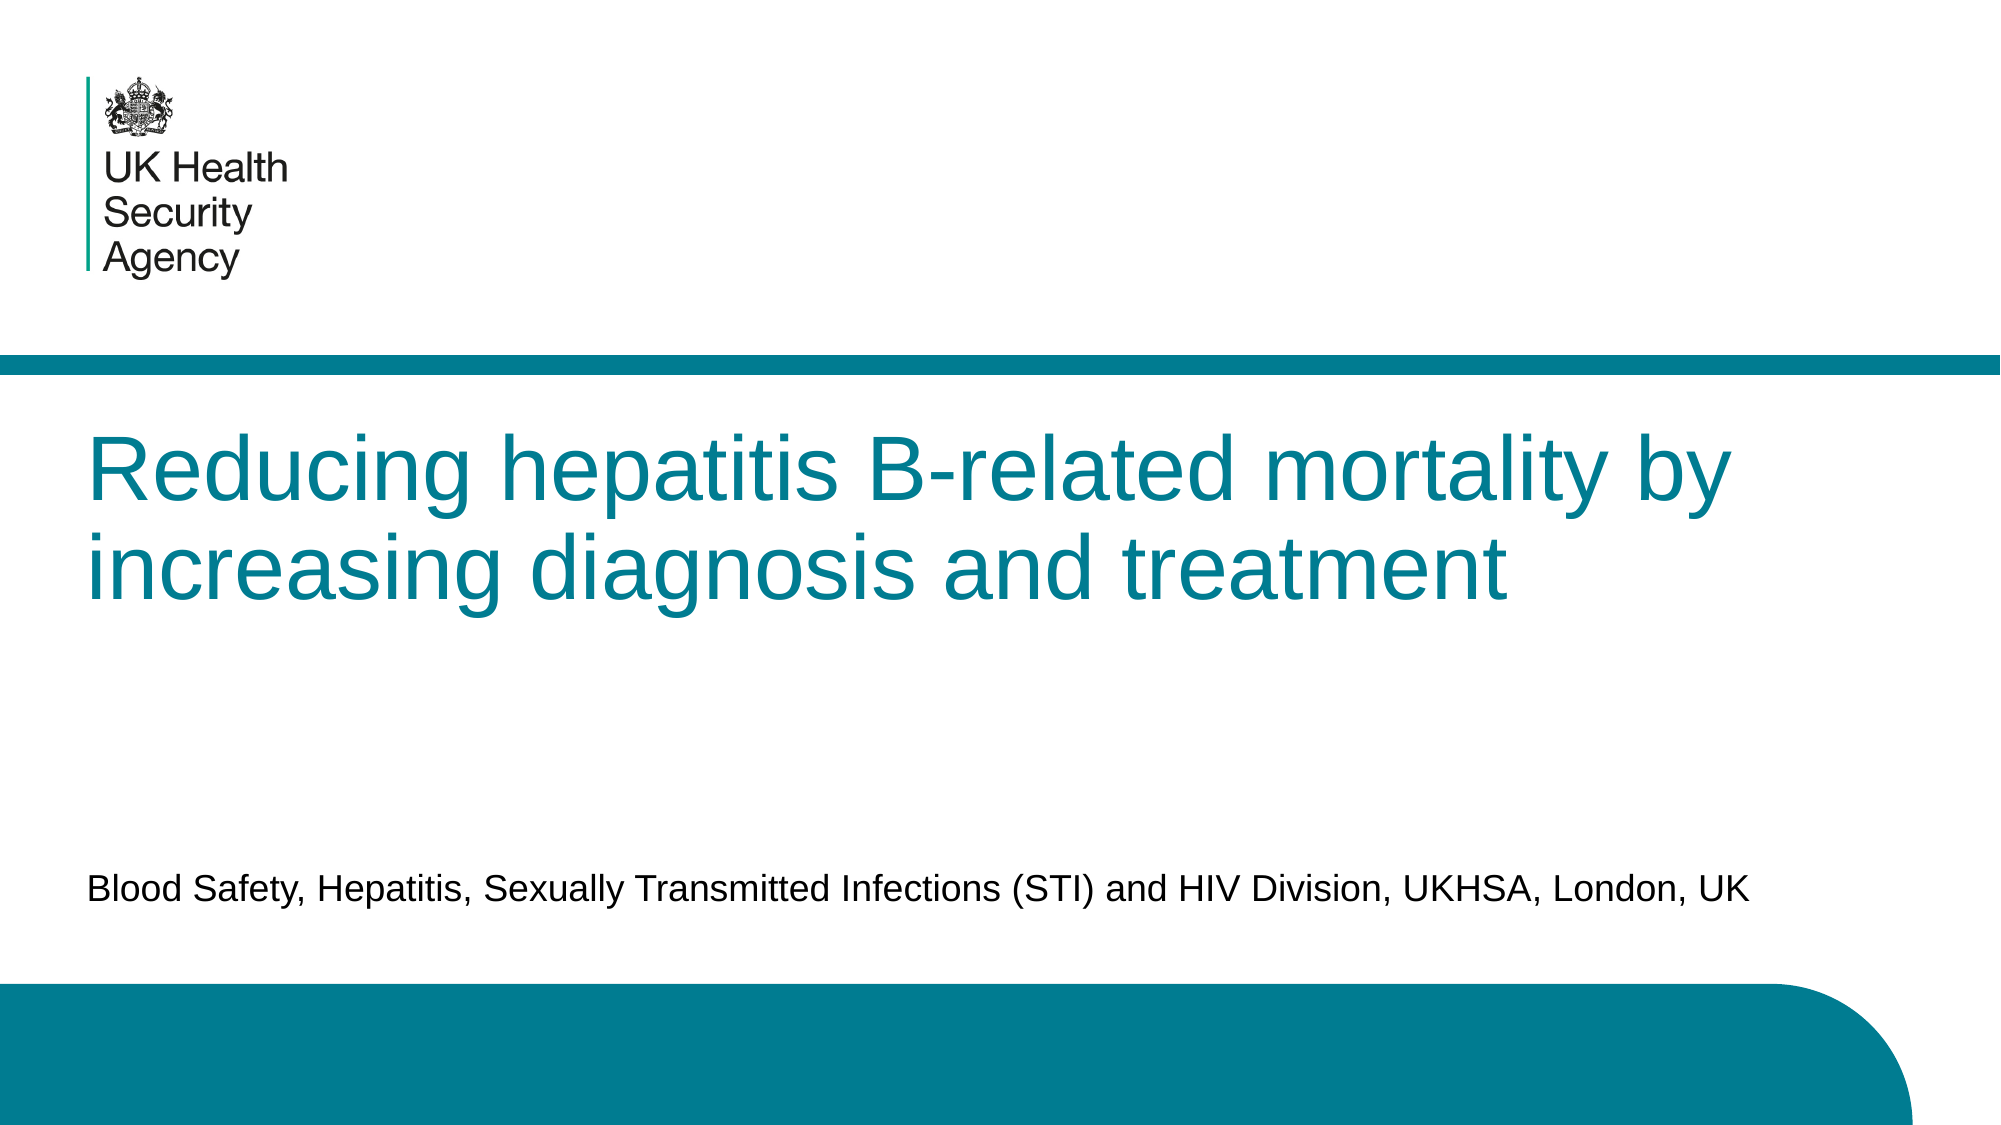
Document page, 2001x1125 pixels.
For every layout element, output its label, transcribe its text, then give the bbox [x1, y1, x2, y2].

text_box Blood Safety, Hepatitis, Sexually Transmitted Infections (STI) and HIV Division, UKHSA, London, UK [71, 856, 1929, 918]
title Reducing hepatitis B-related mortality by increasing diagnosis and treatment [71, 414, 1792, 806]
